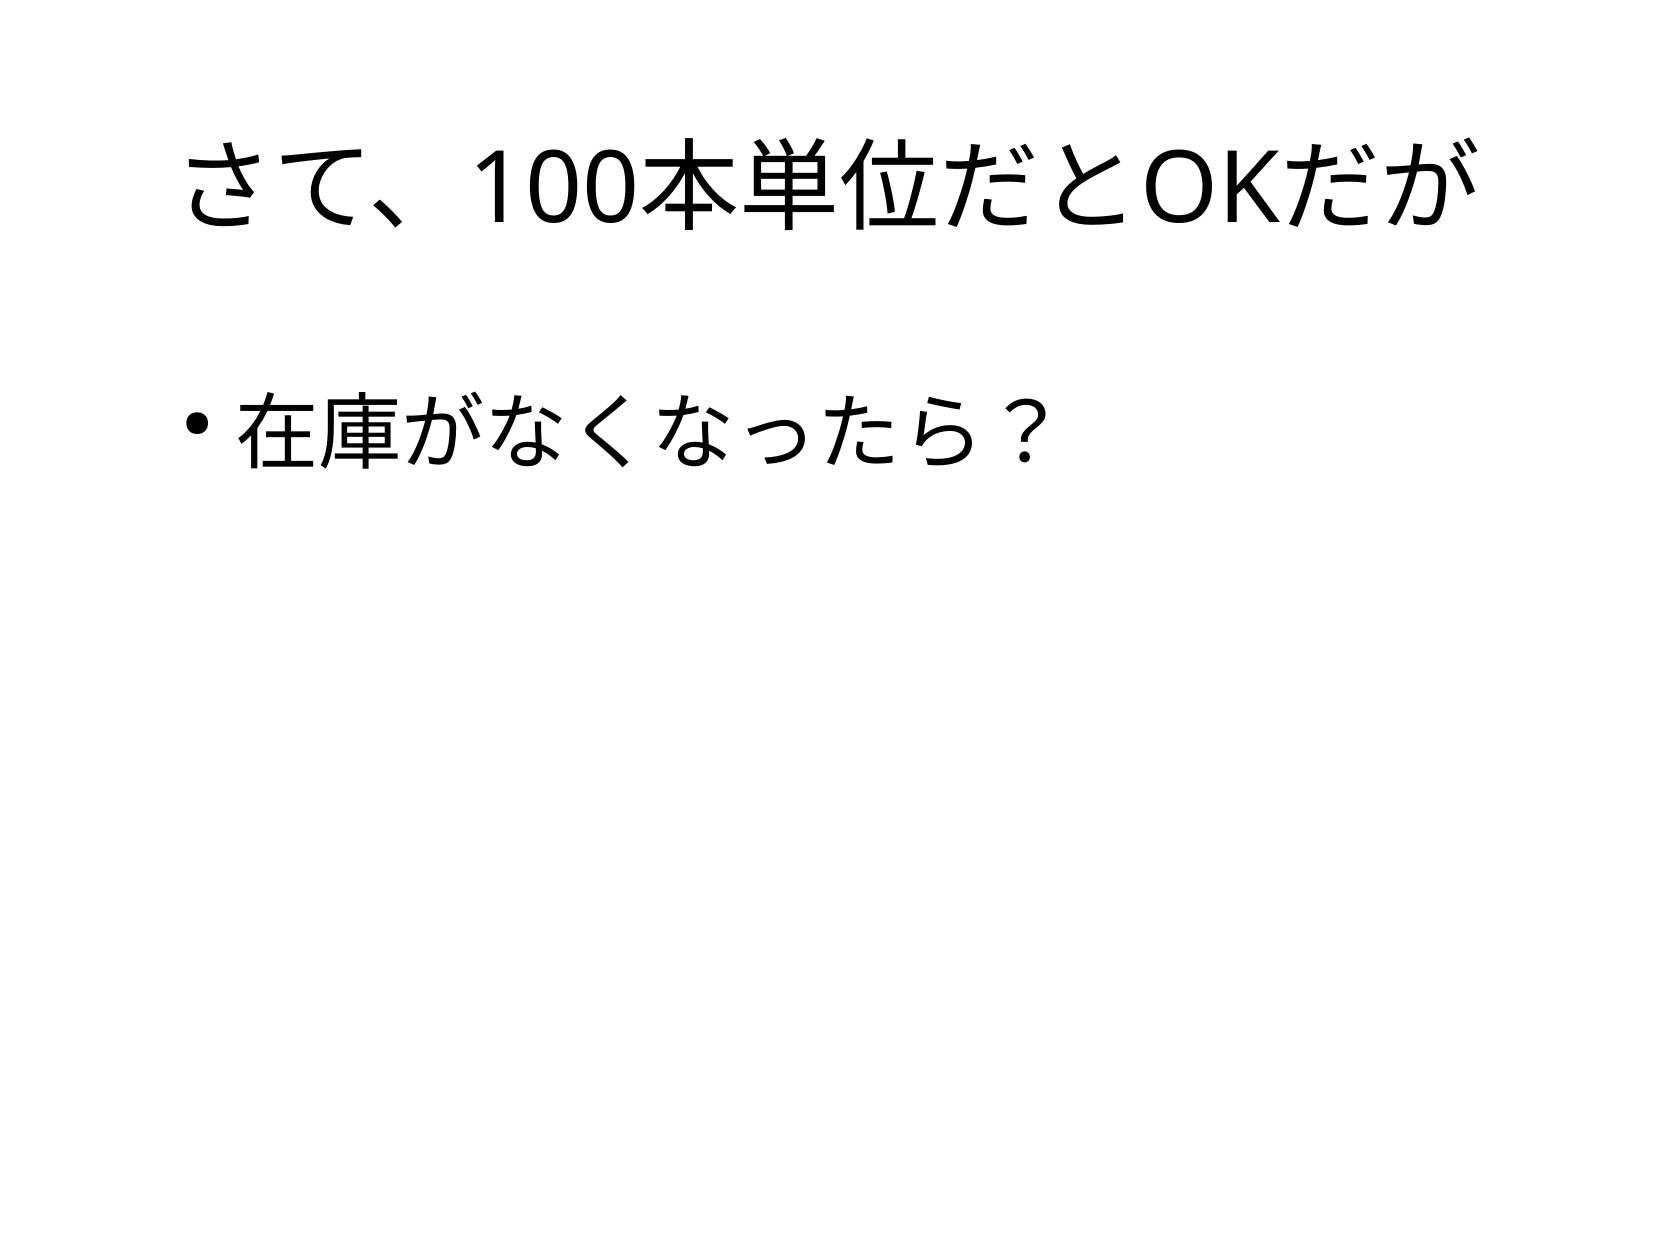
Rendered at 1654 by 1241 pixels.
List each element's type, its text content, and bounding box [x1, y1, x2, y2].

title さて、100本単位だとOKだが [82, 49, 1571, 310]
list 在庫がなくなったら？ [164, 365, 1571, 1184]
